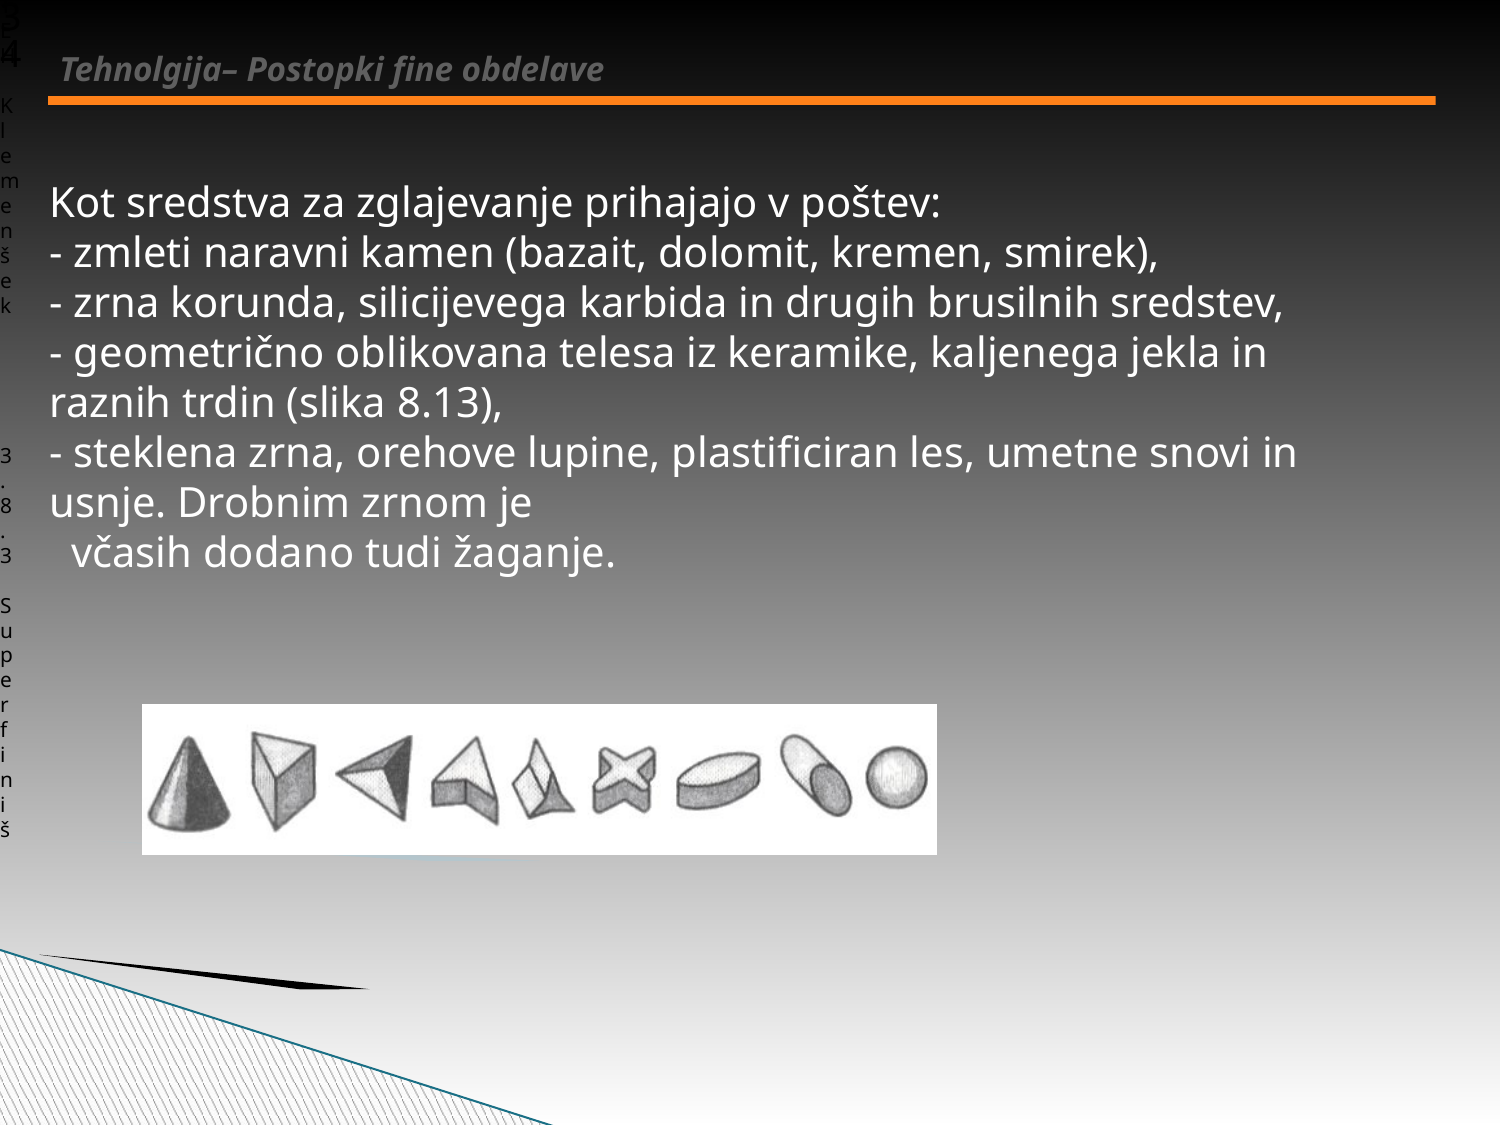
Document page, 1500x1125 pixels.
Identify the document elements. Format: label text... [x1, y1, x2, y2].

picture [0, 952, 543, 1125]
text_box Kot sredstva za zglajevanje prihajajo v poštev: - zmleti naravni kamen (bazait, dolomit, kremen, smirek), - zrna korunda, silicijevega karbida in drugih brusilnih sredstev, - geometrično oblikovana telesa iz keramike, kaljenega jekla in raznih trdin (slika 8.13), - steklena zrna, orehove lupine, plastificiran les, umetne snovi in usnje. Drobnim zrnom je včasih dodano tudi žaganje. [35, 168, 1341, 634]
picture [142, 704, 937, 855]
